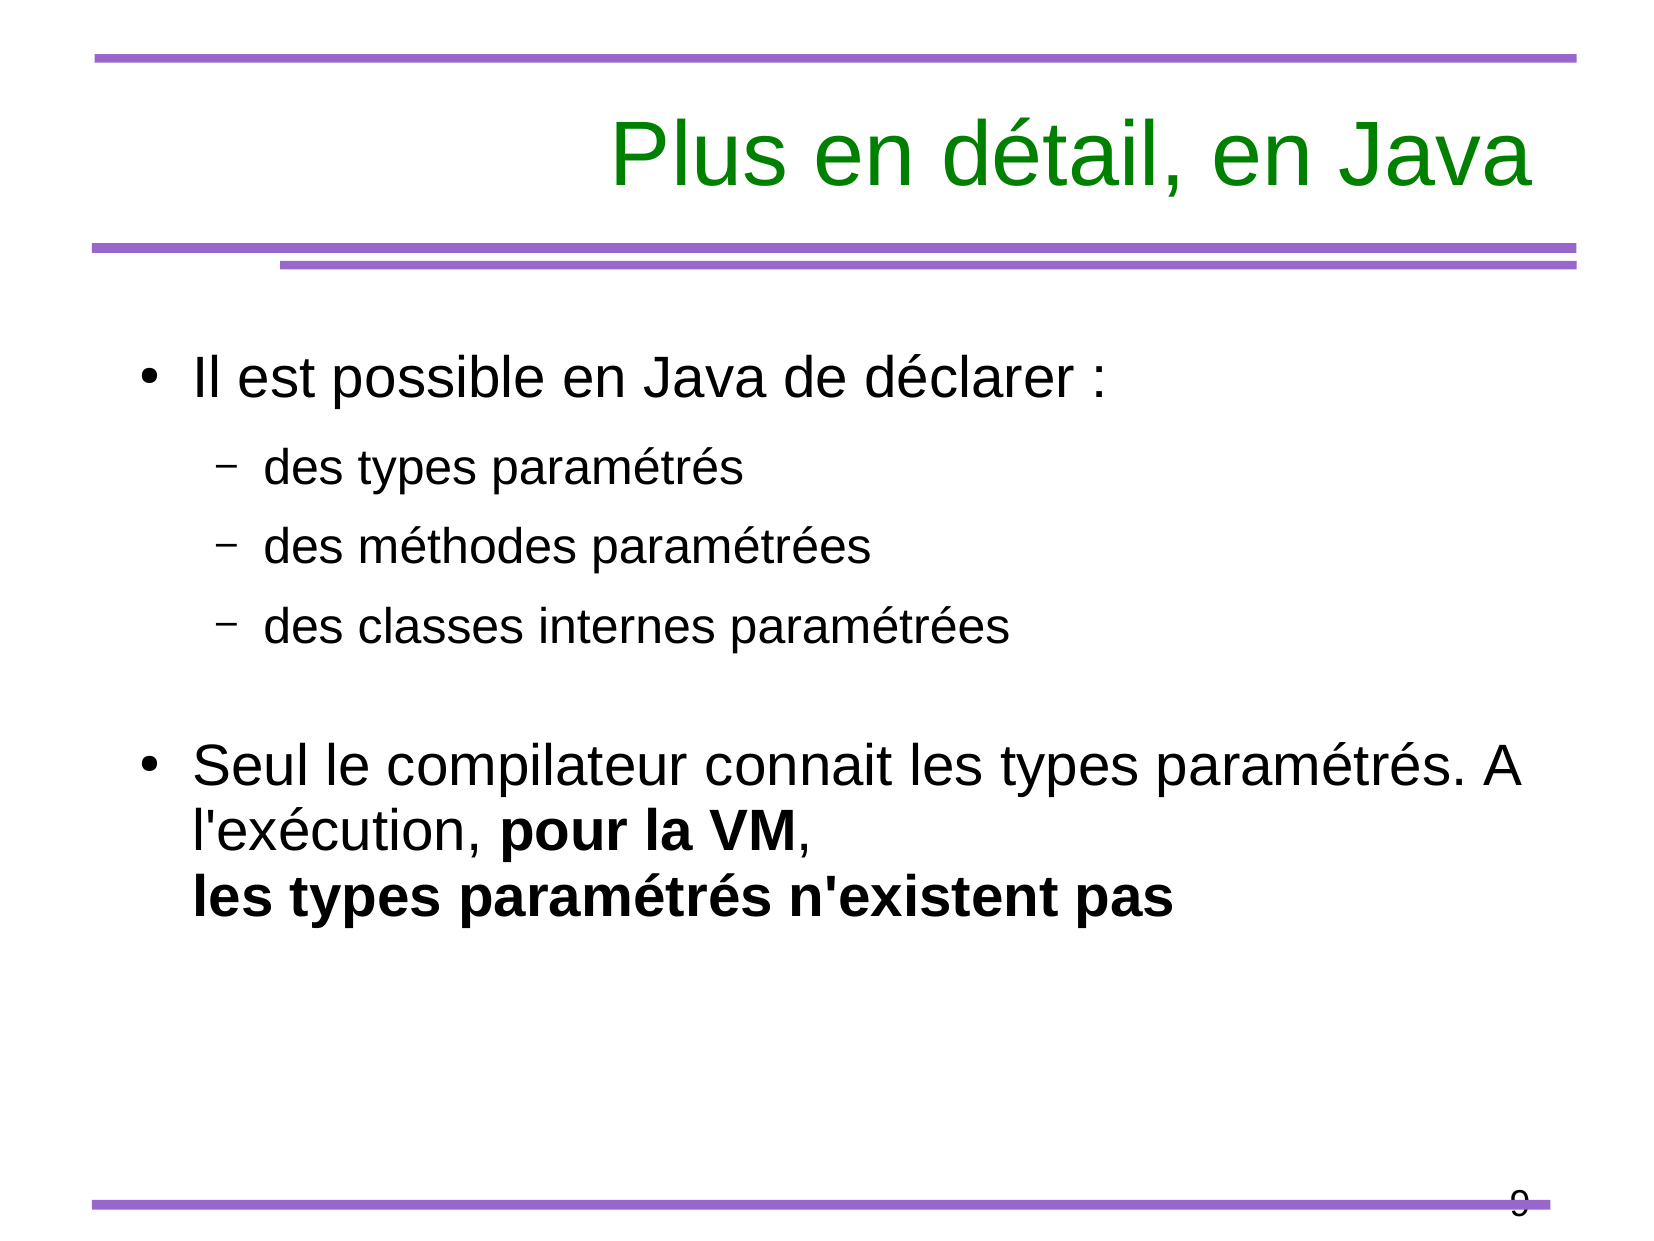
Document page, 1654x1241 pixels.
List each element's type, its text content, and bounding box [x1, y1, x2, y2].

title Plus en détail, en Java [121, 49, 1534, 257]
list Il est possible en Java de déclarer : des types paramétrés des méthodes paramétrées des classes internes paramétrées Seul le compilateur connait les types paramétrés. A l'exécution, pour la VM, les types paramétrés n'existent pas [121, 344, 1534, 1127]
